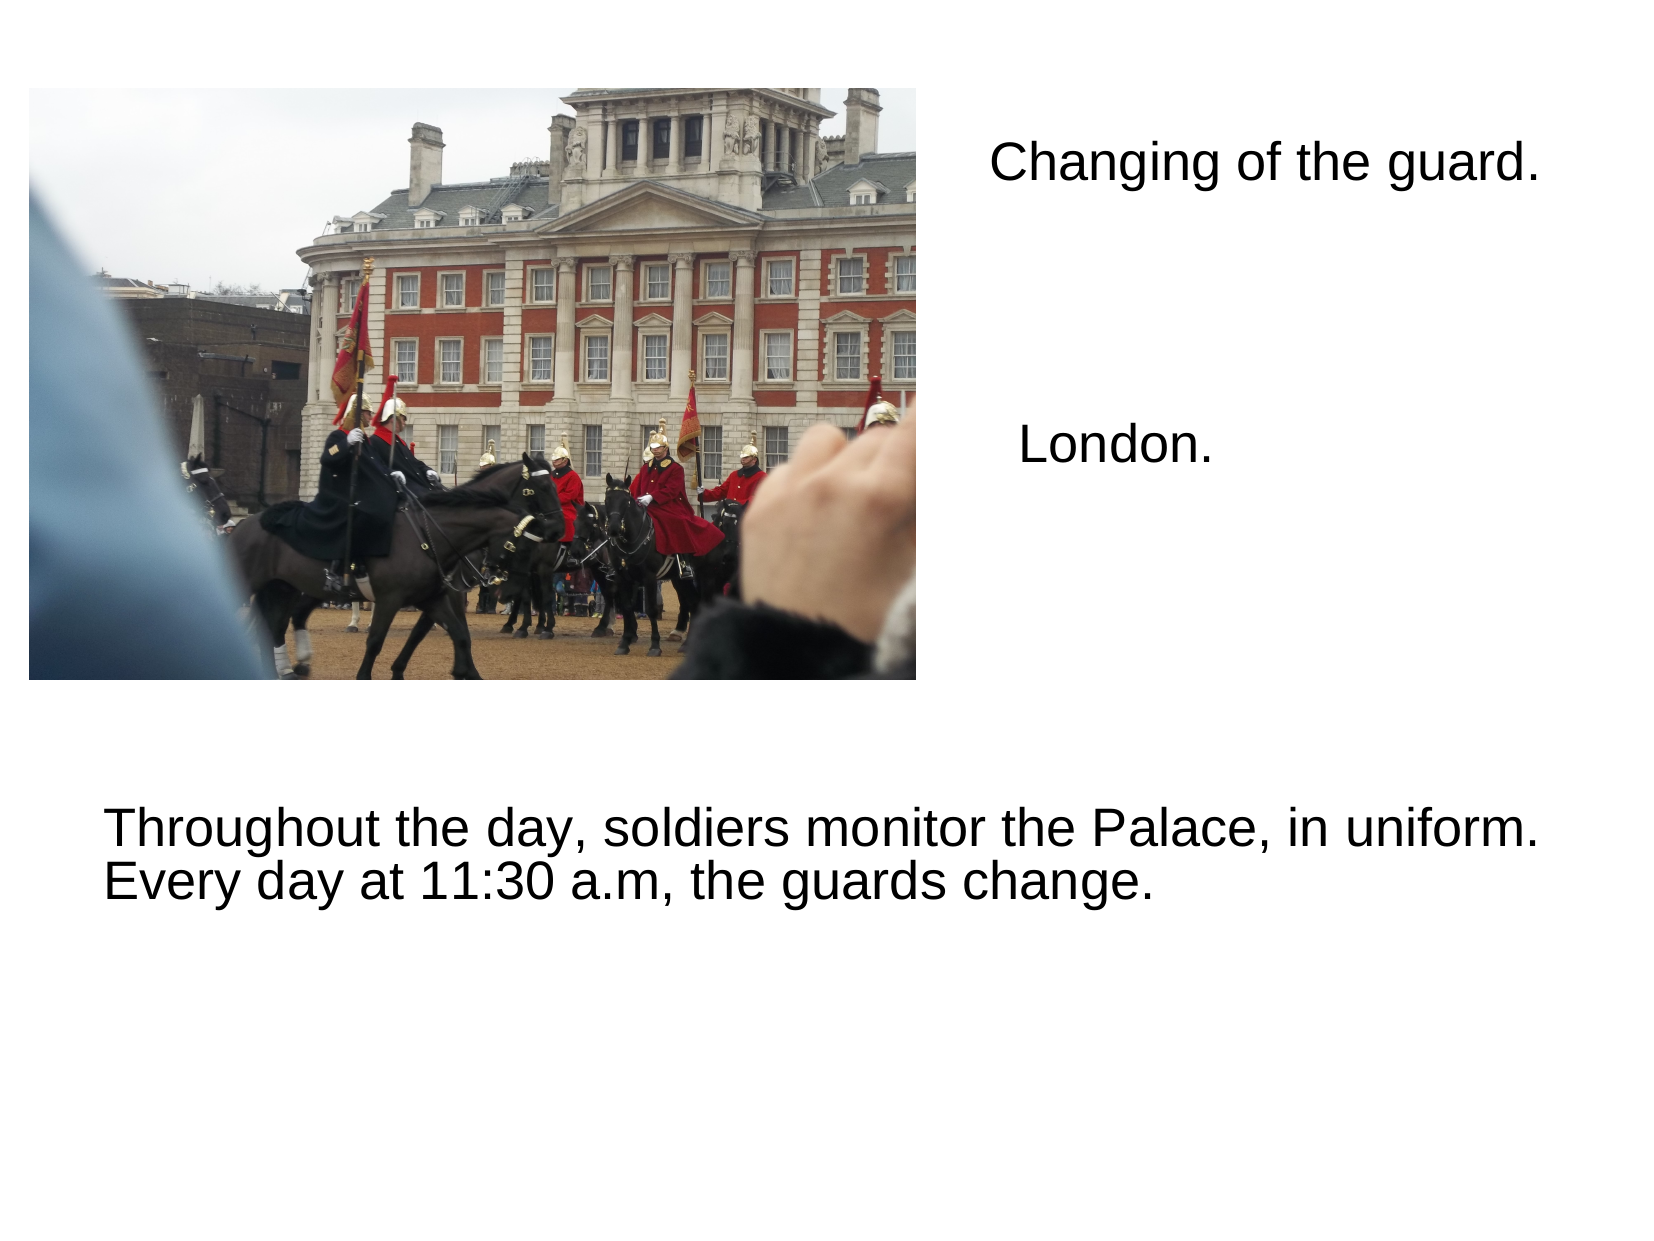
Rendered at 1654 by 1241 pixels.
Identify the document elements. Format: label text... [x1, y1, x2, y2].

text_box Changing of the guard. [974, 131, 1595, 207]
picture [29, 88, 916, 680]
text_box Throughout the day, soldiers monitor the Palace, in uniform. Every day at 11:30 a.m, the guards change. [88, 797, 1566, 926]
text_box London. [1003, 413, 1477, 489]
